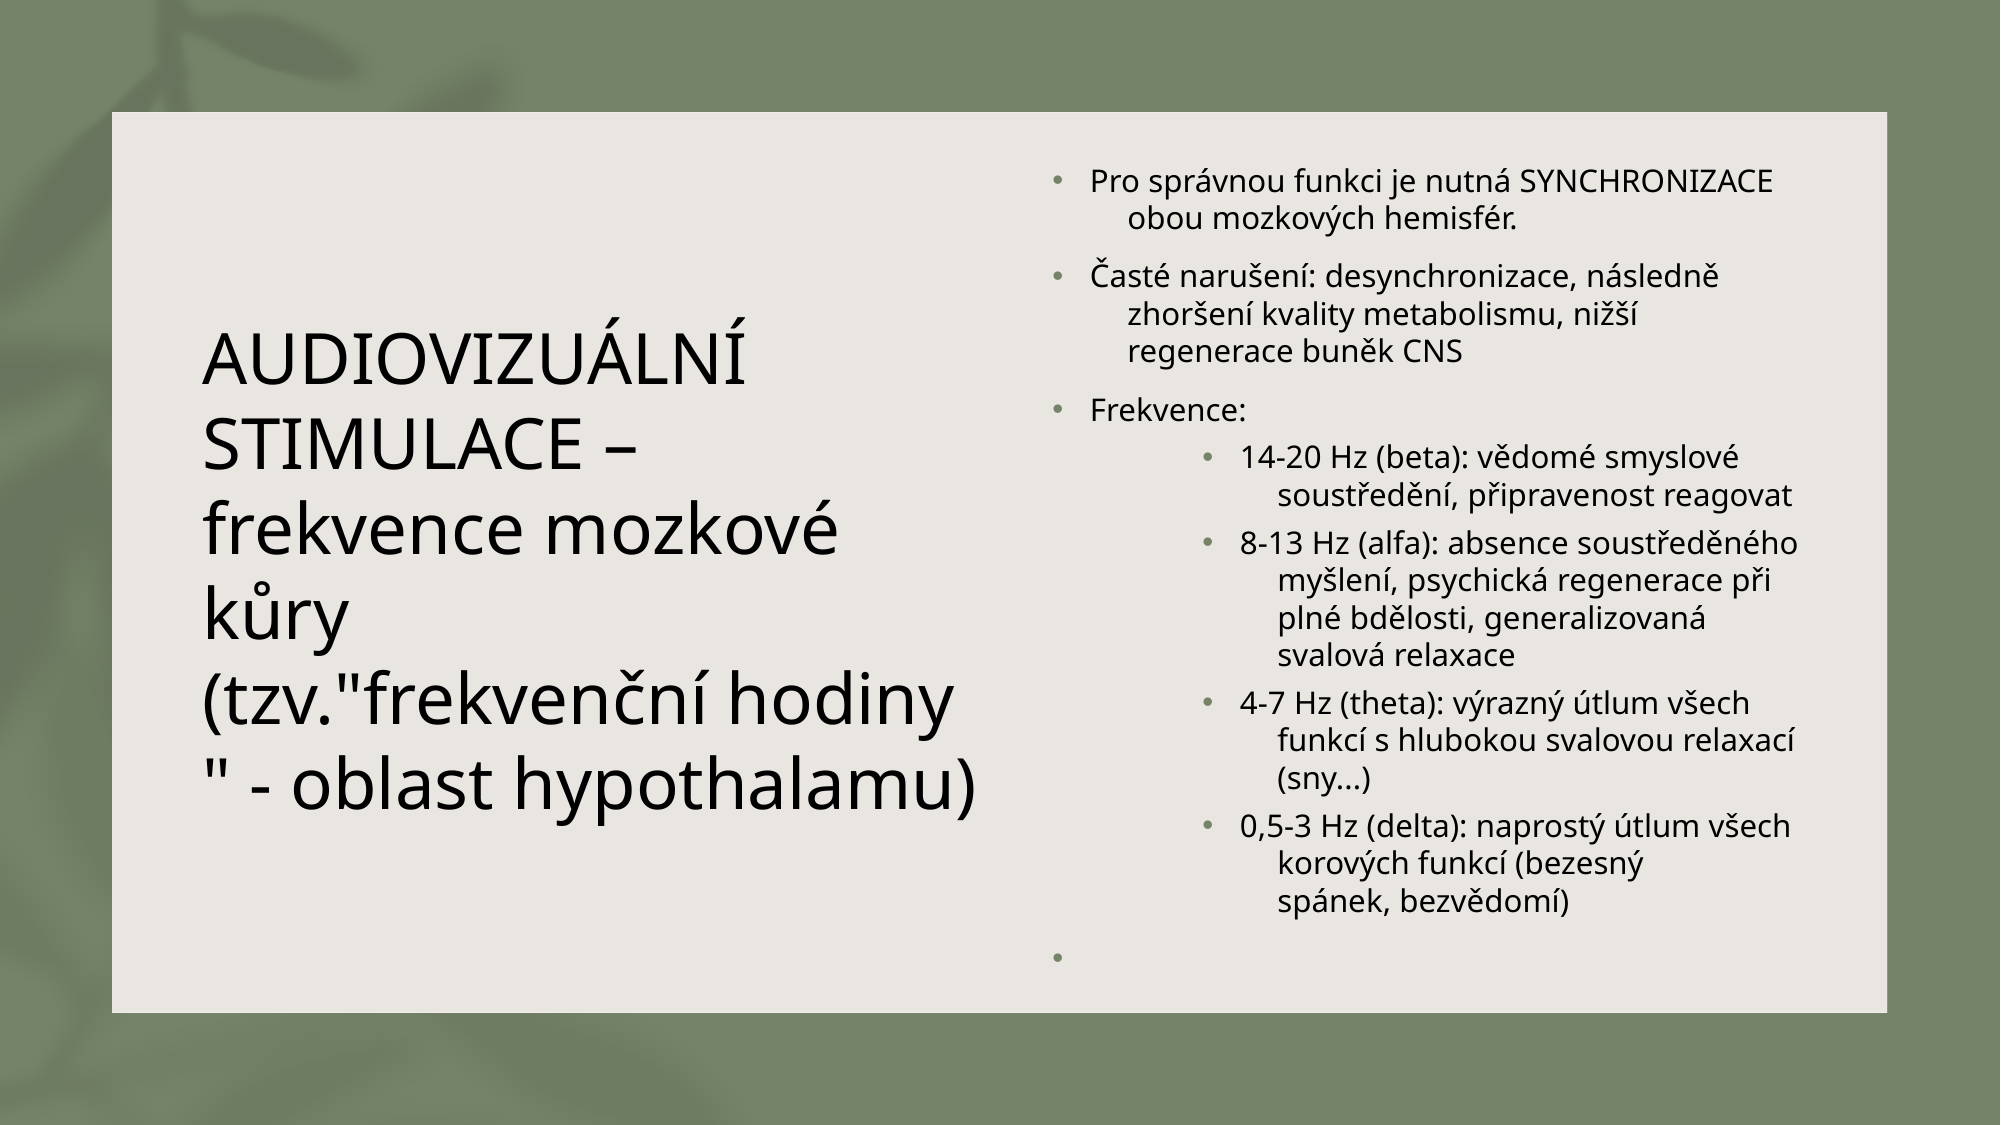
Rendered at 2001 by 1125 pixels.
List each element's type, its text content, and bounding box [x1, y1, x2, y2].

list Pro správnou funkci je nutná SYNCHRONIZACE obou mozkových hemisfér. Časté narušení: desynchronizace, následně zhoršení kvality metabolismu, nižší regenerace buněk CNS Frekvence: 14-20 Hz (beta): vědomé smyslové soustředění, připravenost reagovat 8-13 Hz (alfa): absence soustředěného myšlení, psychická regenerace při plné bdělosti, generalizovaná svalová relaxace 4-7 Hz (theta): výrazný útlum všech funkcí s hlubokou svalovou relaxací (sny...) 0,5-3 Hz (delta): naprostý útlum všech korových funkcí (bezesný spánek, bezvědomí) [1037, 149, 1825, 988]
picture [0, 0, 860, 1125]
title AUDIOVIZUÁLNÍ STIMULACE – frekvence mozkové kůry (tzv."frekvenční hodiny" - oblast hypothalamu) [187, 149, 1000, 988]
text_box [112, 0, 2000, 1125]
